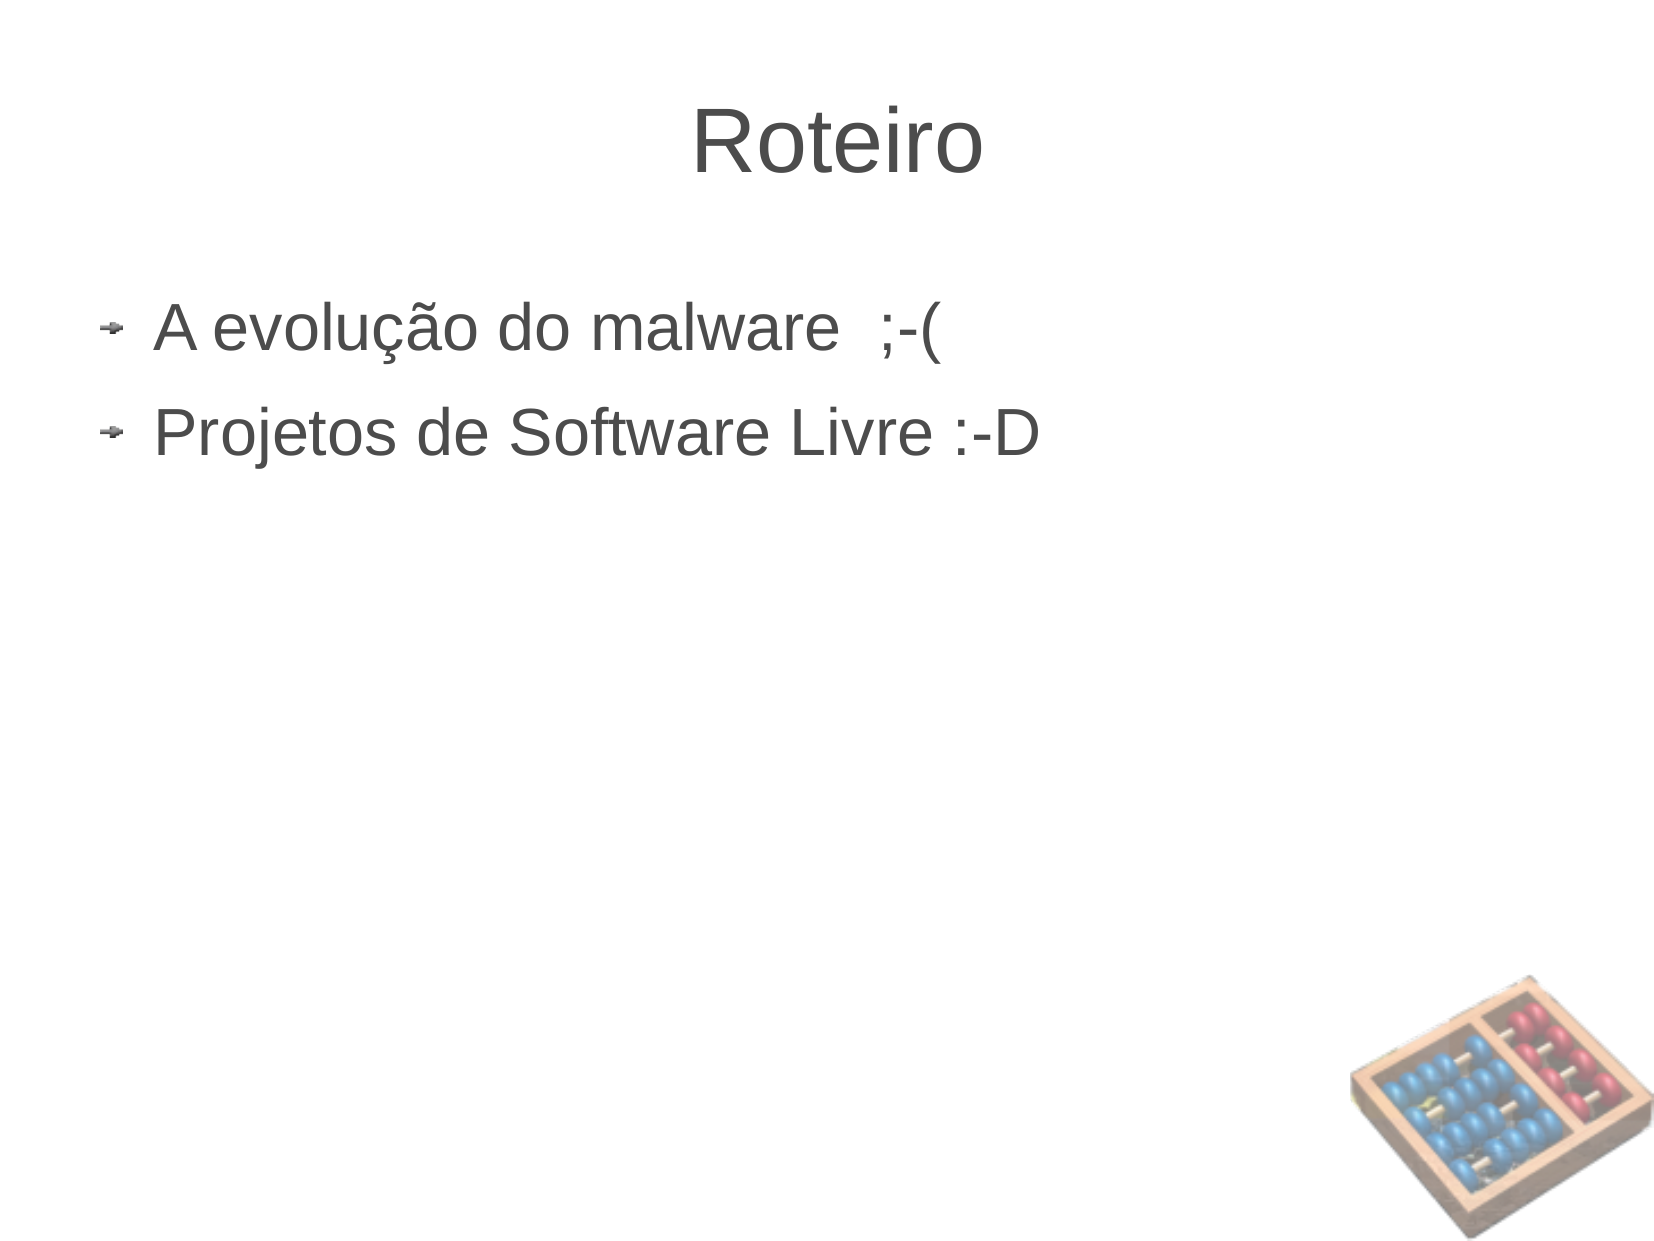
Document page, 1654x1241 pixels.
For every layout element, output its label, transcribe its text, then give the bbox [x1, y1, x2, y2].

title Roteiro [75, 37, 1601, 245]
list A evolução do malware ;-( Projetos de Software Livre :-D [82, 290, 1571, 1109]
